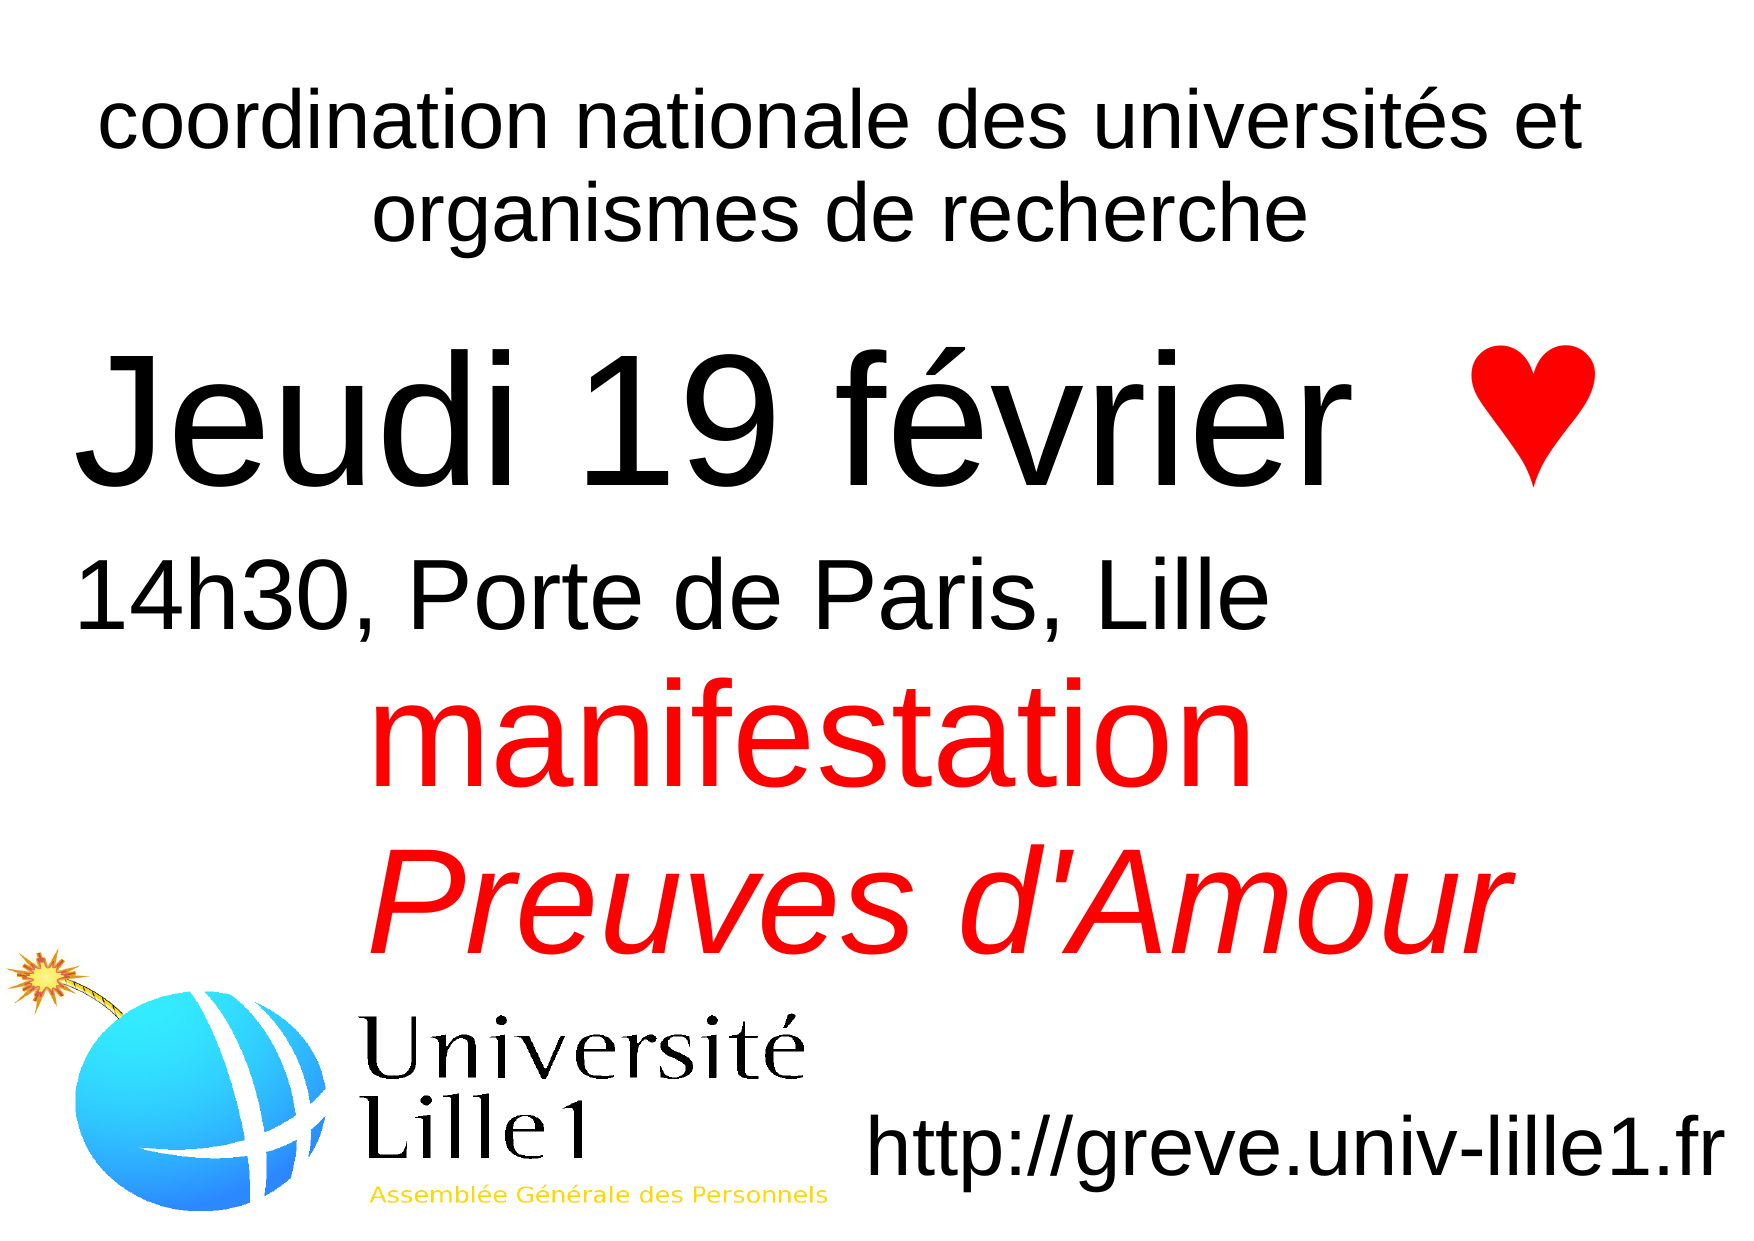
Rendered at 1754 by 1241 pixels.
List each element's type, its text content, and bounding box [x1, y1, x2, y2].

picture [0, 944, 827, 1211]
text_box coordination nationale des universités et organismes de recherche Jeudi 19 février ♥ 14h30, Porte de Paris, Lille manifestation Preuves d'Amour [59, 66, 1695, 994]
text_box http://greve.univ-lille1.fr [850, 1092, 1743, 1227]
